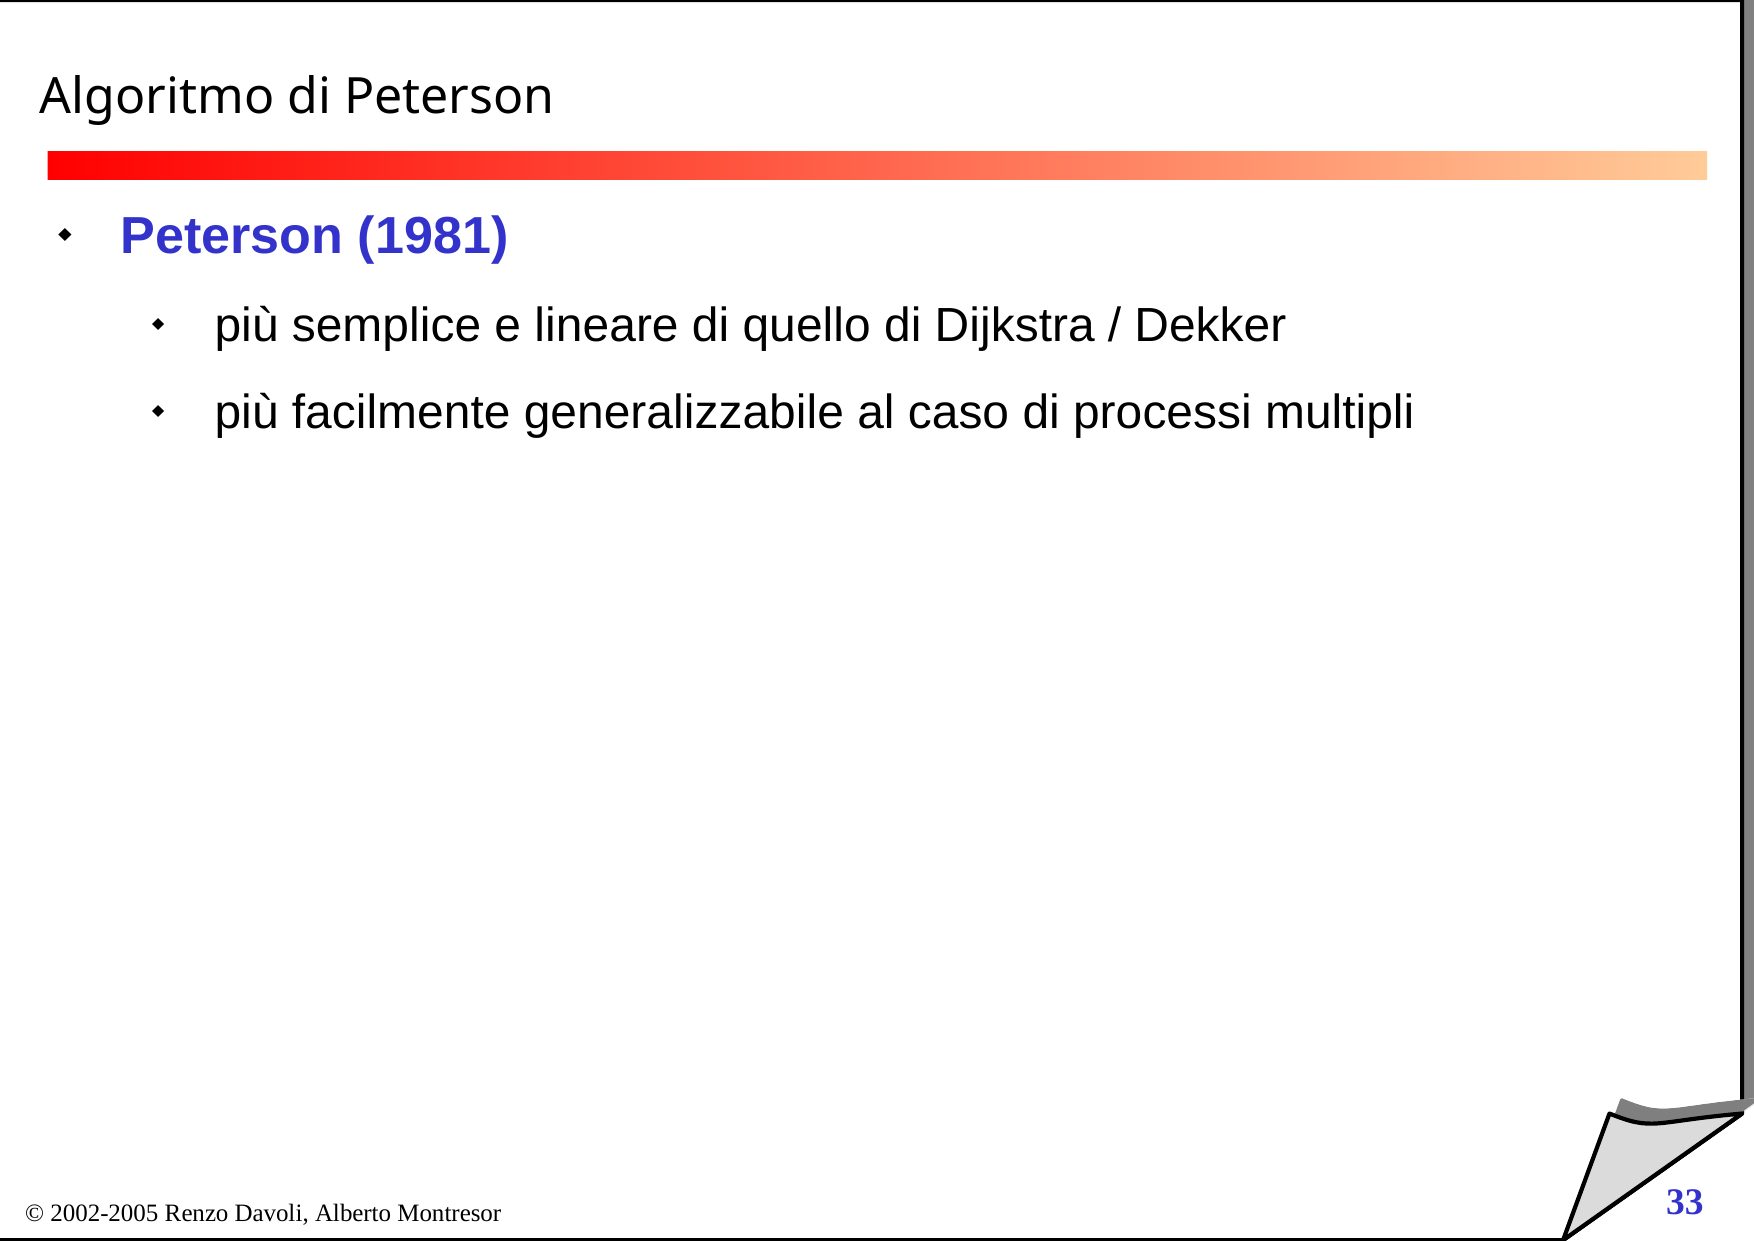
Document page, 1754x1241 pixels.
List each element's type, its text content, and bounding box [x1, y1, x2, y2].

list Peterson (1981) più semplice e lineare di quello di Dijkstra / Dekker più facilmente generalizzabile al caso di processi multipli [58, 206, 1696, 815]
title Algoritmo di Peterson [39, 49, 1713, 144]
